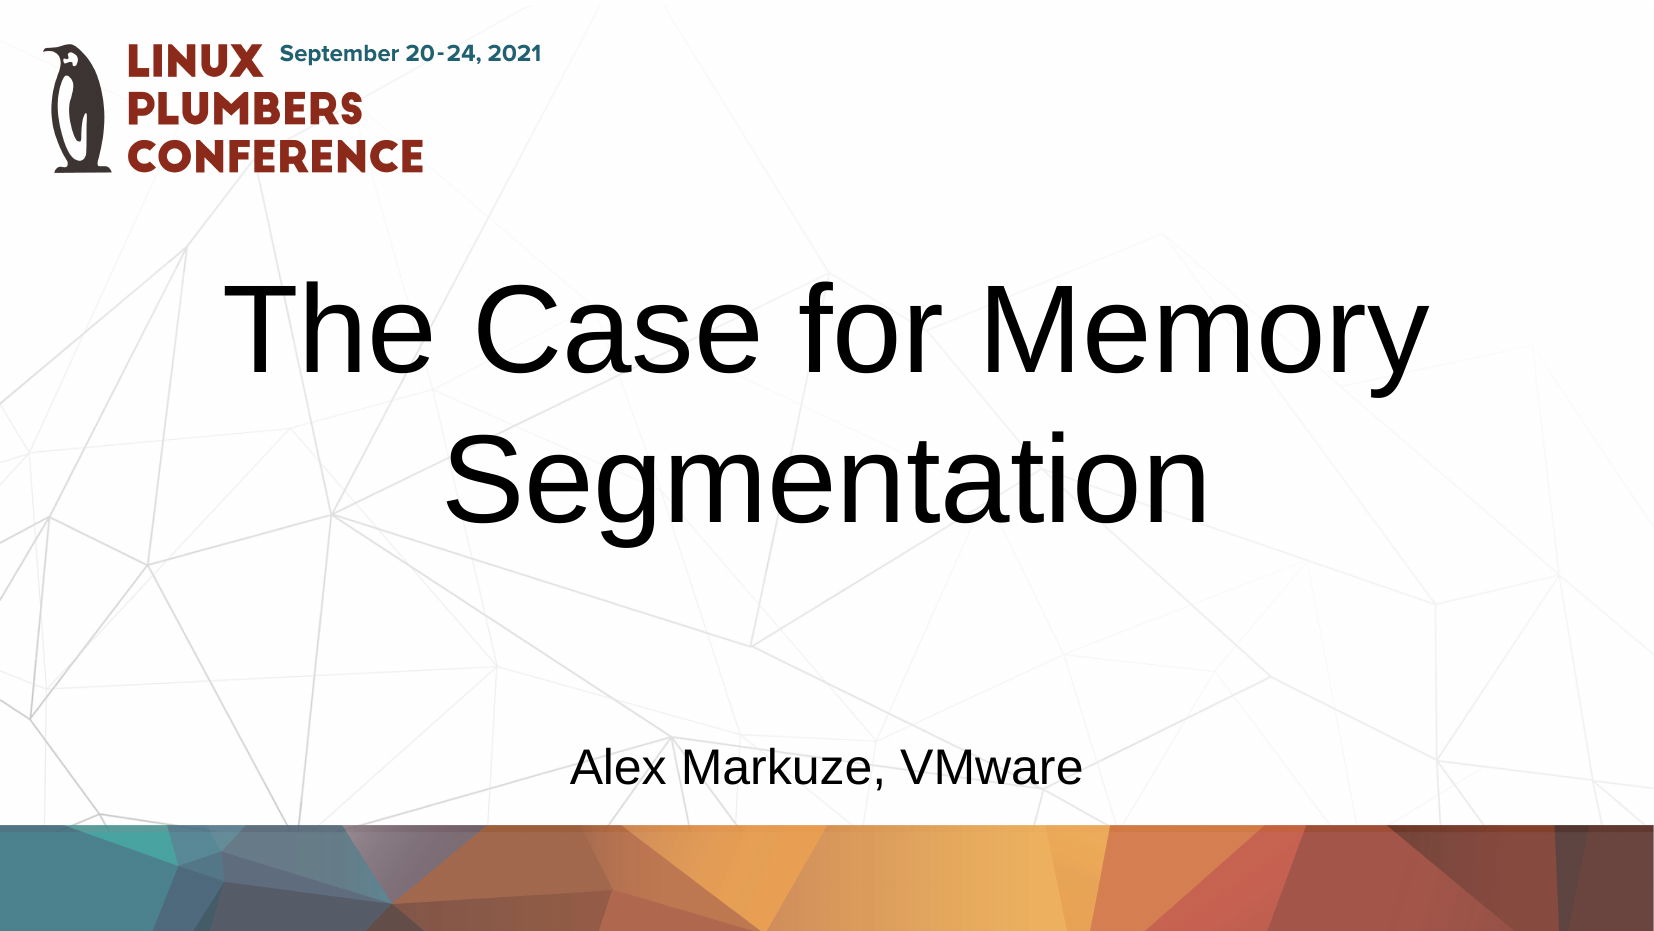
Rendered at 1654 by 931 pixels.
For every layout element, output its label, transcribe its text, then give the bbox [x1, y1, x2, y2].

subtitle Alex Markuze, VMware [206, 734, 1447, 807]
title The Case for Memory Segmentation [206, 223, 1447, 548]
